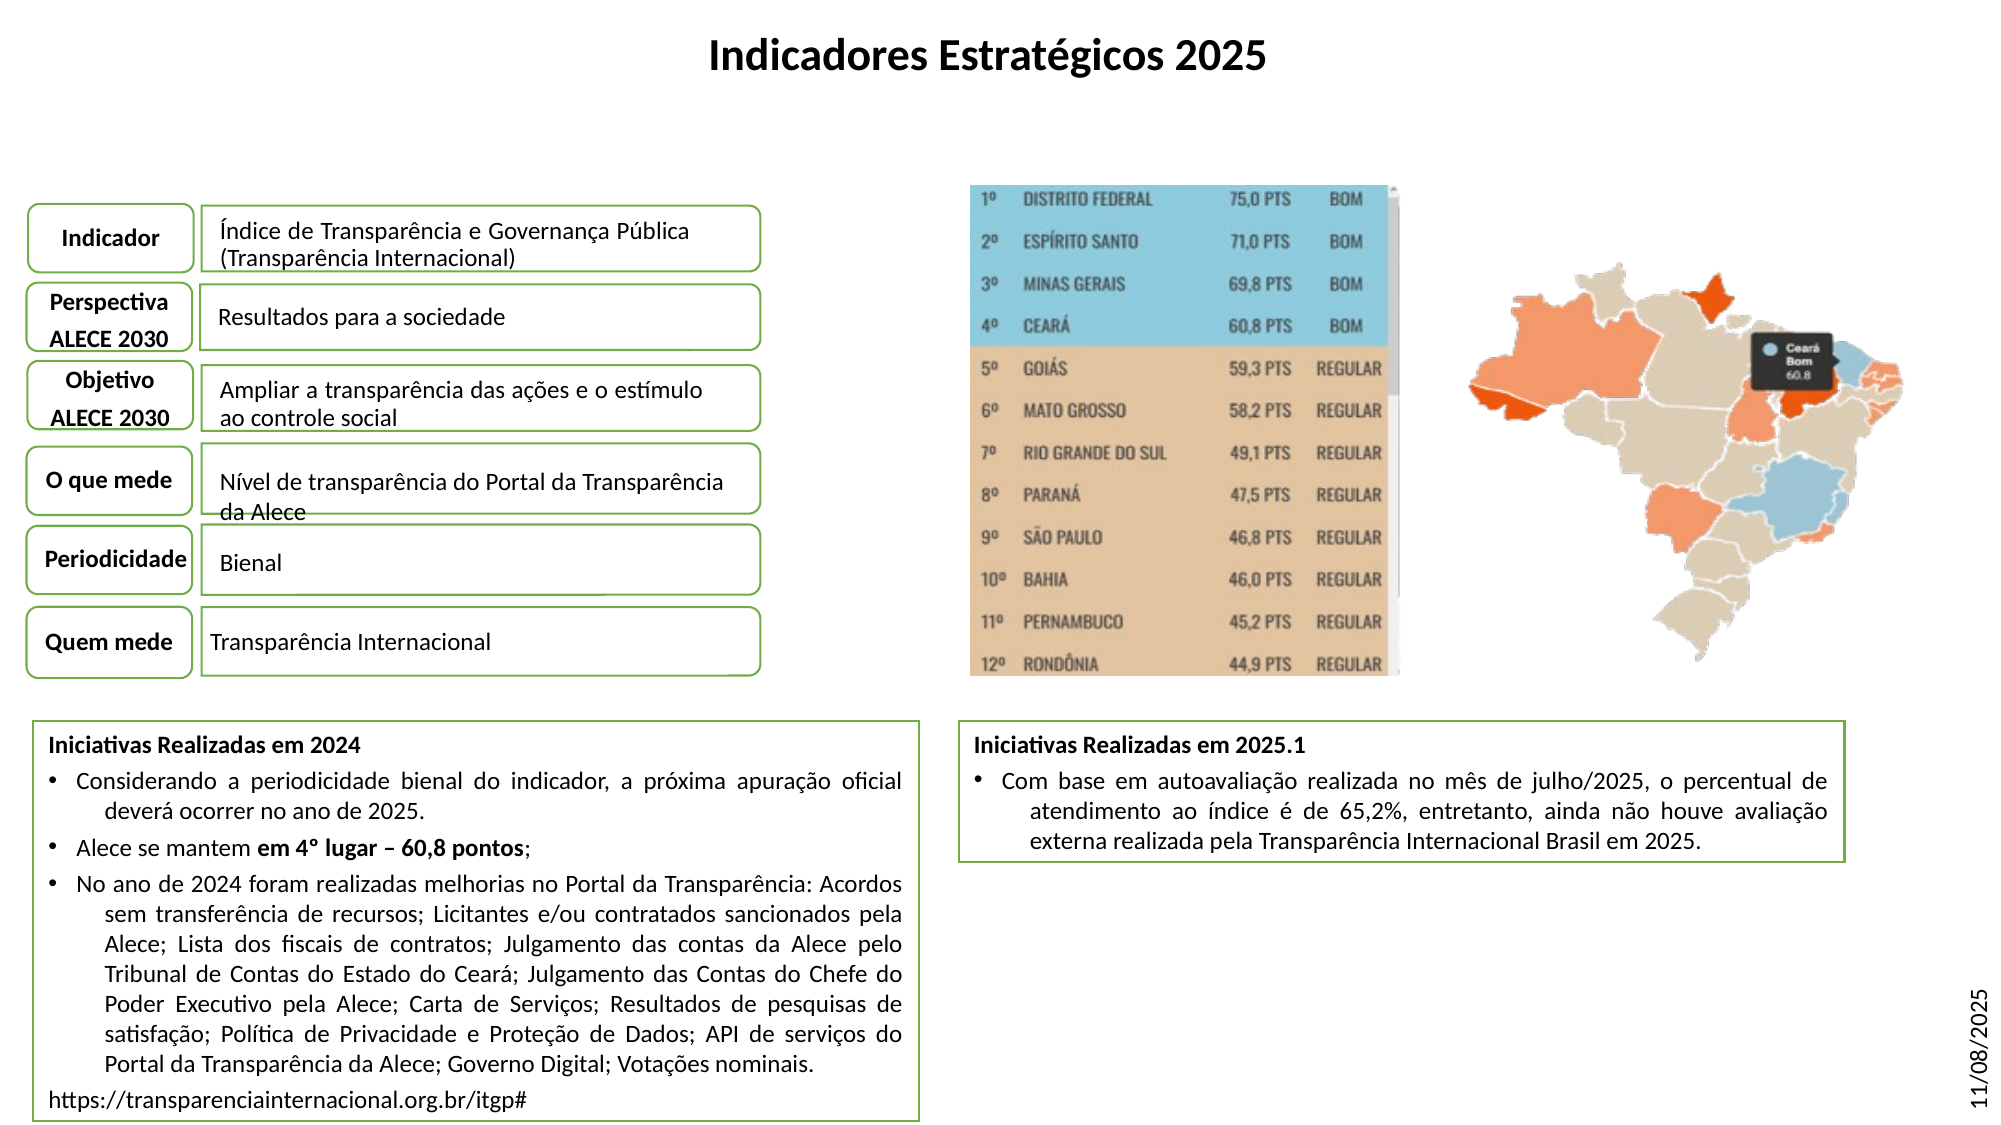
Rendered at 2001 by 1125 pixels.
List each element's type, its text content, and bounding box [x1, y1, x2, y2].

text_box Perspectiva ALECE 2030 [35, 285, 184, 349]
text_box Quem mede [35, 609, 184, 676]
text_box 11/08/2025 [1954, 972, 2000, 1125]
text_box O que mede [35, 449, 184, 513]
text_box Objetivo ALECE 2030 [35, 363, 185, 427]
title Indicadores Estratégicos 2025 [671, 22, 1305, 89]
text_box Bienal [202, 537, 743, 586]
text_box Índice de Transparência e Governança Pública (Transparência Internacional) [202, 209, 743, 268]
text_box Indicador [36, 206, 186, 270]
text_box Resultados para a sociedade [200, 288, 743, 347]
picture [970, 185, 1908, 676]
text_box Ampliar a transparência das ações e o estímulo ao controle social [202, 369, 743, 428]
text_box Iniciativas Realizadas em 2025.1 Com base em autoavaliação realizada no mês de julho/2025, o percentual de atendimento ao índice é de 65,2%, entretanto, ainda não houve avaliação externa realizada pela Transparência Internacional Brasil em 2025. [959, 721, 1845, 862]
text_box Iniciativas Realizadas em 2024 Considerando a periodicidade bienal do indicador, a próxima apuração oficial deverá ocorrer no ano de 2025. Alece se mantem em 4º lugar – 60,8 pontos; No ano de 2024 foram realizadas melhorias no Portal da Transparência: Acordos sem transferência de recursos; Licitantes e/ou contratados sancionados pela Alece; Lista dos fiscais de contratos; Julgamento das contas da Alece pelo Tribunal de Contas do Estado do Ceará; Julgamento das Contas do Chefe do Poder Executivo pela Alece; Carta de Serviços; Resultados de pesquisas de satisfação; Política de Privacidade e Proteção de Dados; API de serviços do Portal da Transparência da Alece; Governo Digital; Votações nominais. https://transparenciainternacional.org.br/itgp# [33, 721, 919, 1121]
text_box Transparência Internacional [192, 620, 746, 662]
text_box Nível de transparência do Portal da Transparência da Alece [202, 456, 743, 505]
text_box Periodicidade [34, 528, 198, 592]
